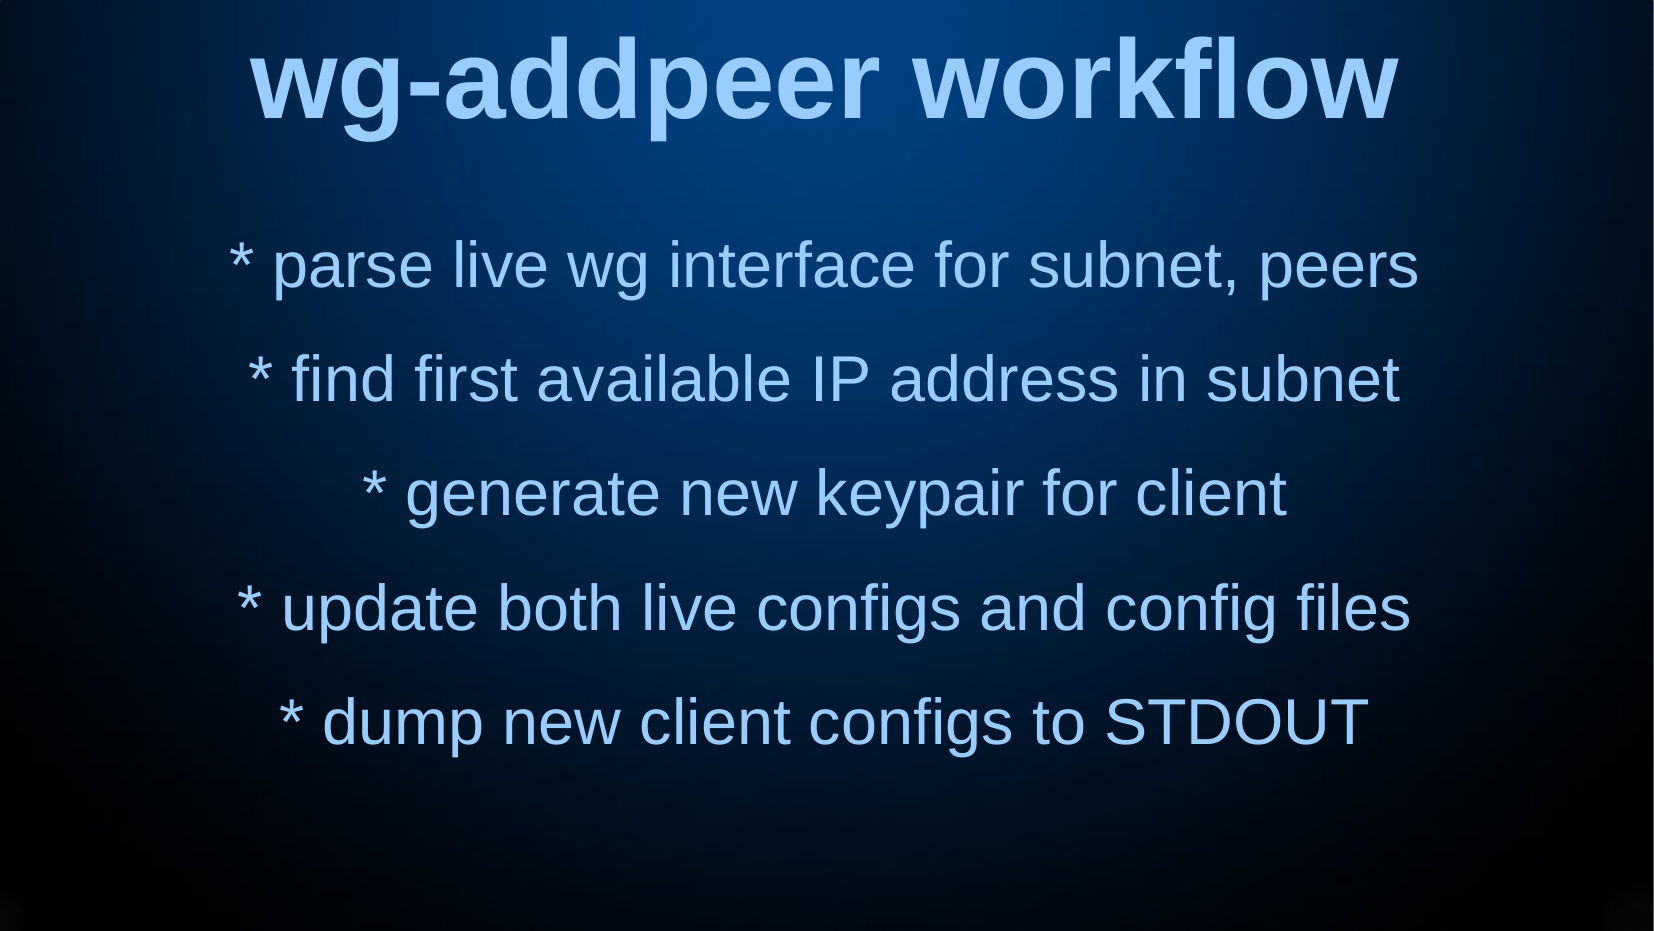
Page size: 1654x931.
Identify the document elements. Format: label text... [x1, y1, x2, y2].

picture [0, 0, 1654, 931]
title * parse live wg interface for subnet, peers * find first available IP address in subnet * generate new keypair for client * update both live configs and config files * dump new client configs to STDOUT [15, 228, 1636, 903]
title wg-addpeer workflow [0, 2, 1651, 158]
